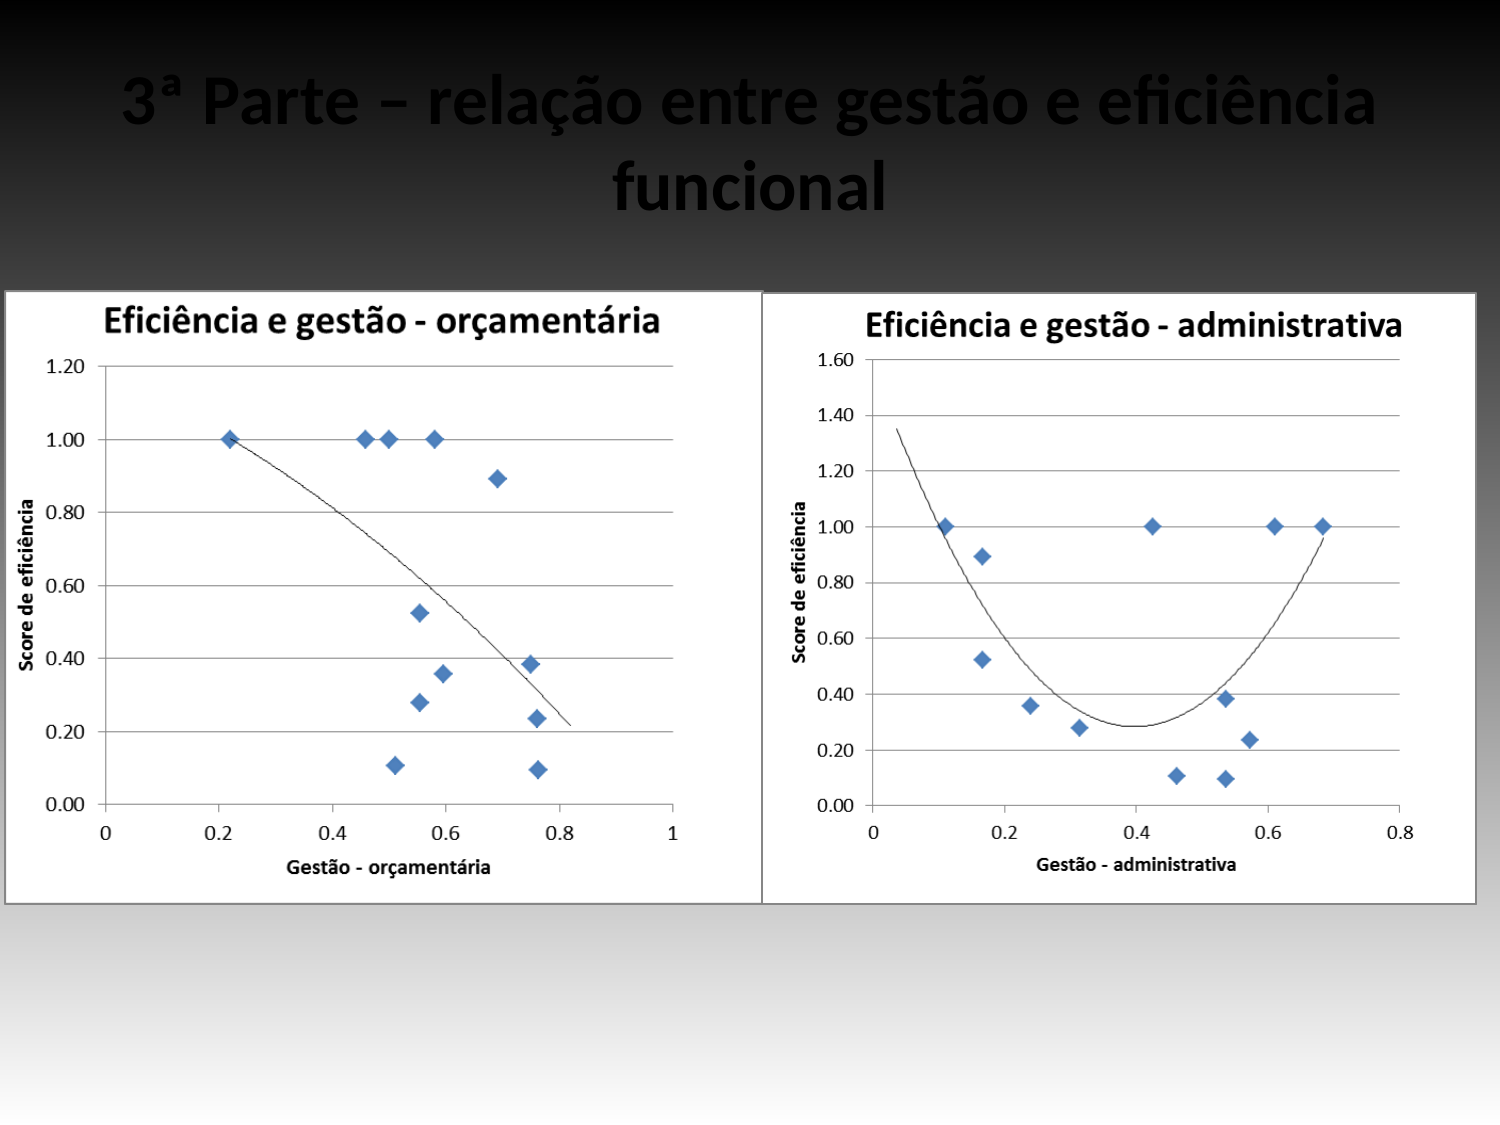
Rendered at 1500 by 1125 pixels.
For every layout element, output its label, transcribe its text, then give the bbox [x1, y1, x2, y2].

picture [4, 290, 1477, 905]
title 3ª Parte – relação entre gestão e eficiência funcional [75, 45, 1425, 233]
